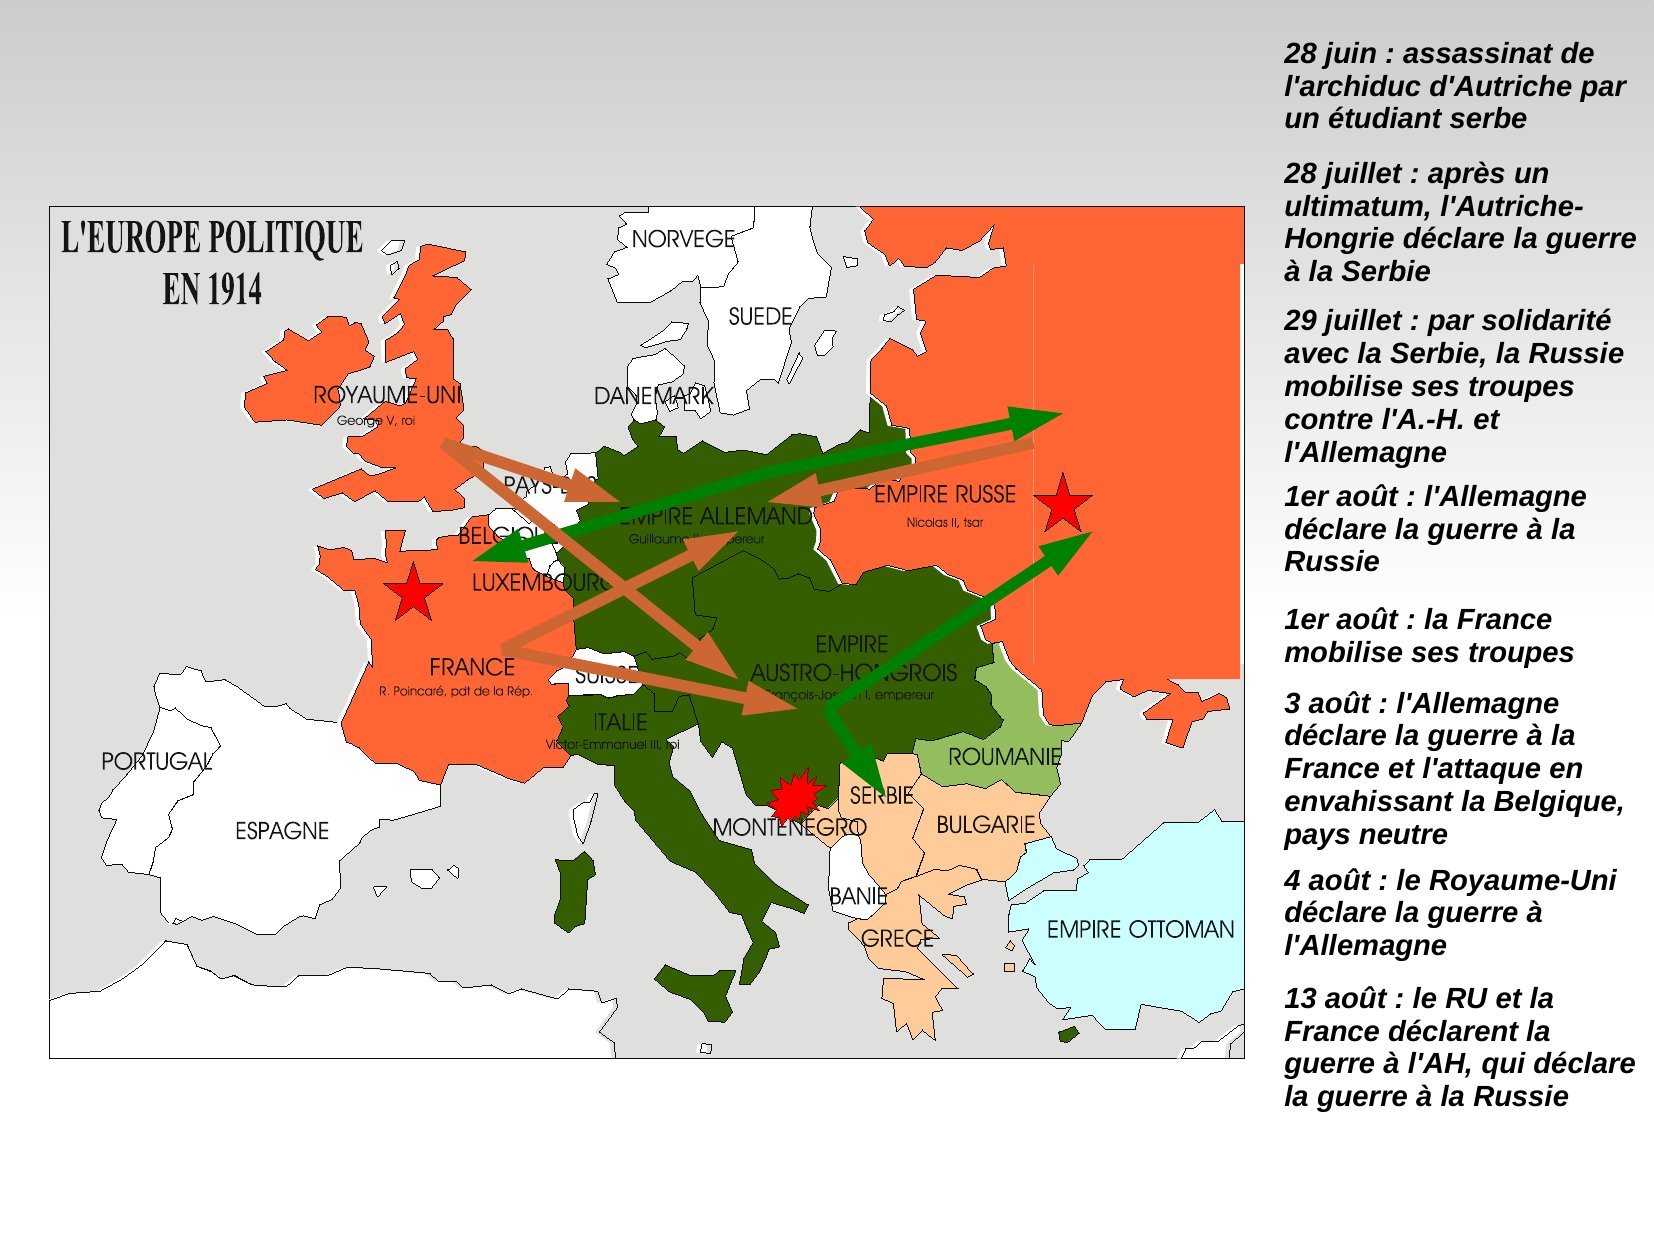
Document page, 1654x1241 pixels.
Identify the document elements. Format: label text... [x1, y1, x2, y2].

text_box 1er août : la France mobilise ses troupes [1269, 595, 1654, 676]
text_box 1er août : l'Allemagne déclare la guerre à la Russie [1269, 472, 1654, 586]
text_box 29 juillet : par solidarité avec la Serbie, la Russie mobilise ses troupes contre l'A.-H. et l'Allemagne [1269, 296, 1654, 472]
text_box 28 juin : assassinat de l'archiduc d'Autriche par un étudiant serbe [1269, 29, 1654, 143]
text_box [44, 206, 1245, 1059]
text_box 3 août : l'Allemagne déclare la guerre à la France et l'attaque en envahissant la Belgique, pays neutre [1269, 679, 1654, 856]
text_box 13 août : le RU et la France déclarent la guerre à l'AH, qui déclare la guerre à la Russie [1269, 974, 1654, 1121]
text_box 4 août : le Royaume-Uni déclare la guerre à l'Allemagne [1269, 856, 1654, 970]
text_box 28 juillet : après un ultimatum, l'Autriche-Hongrie déclare la guerre à la Serbie [1269, 149, 1654, 296]
